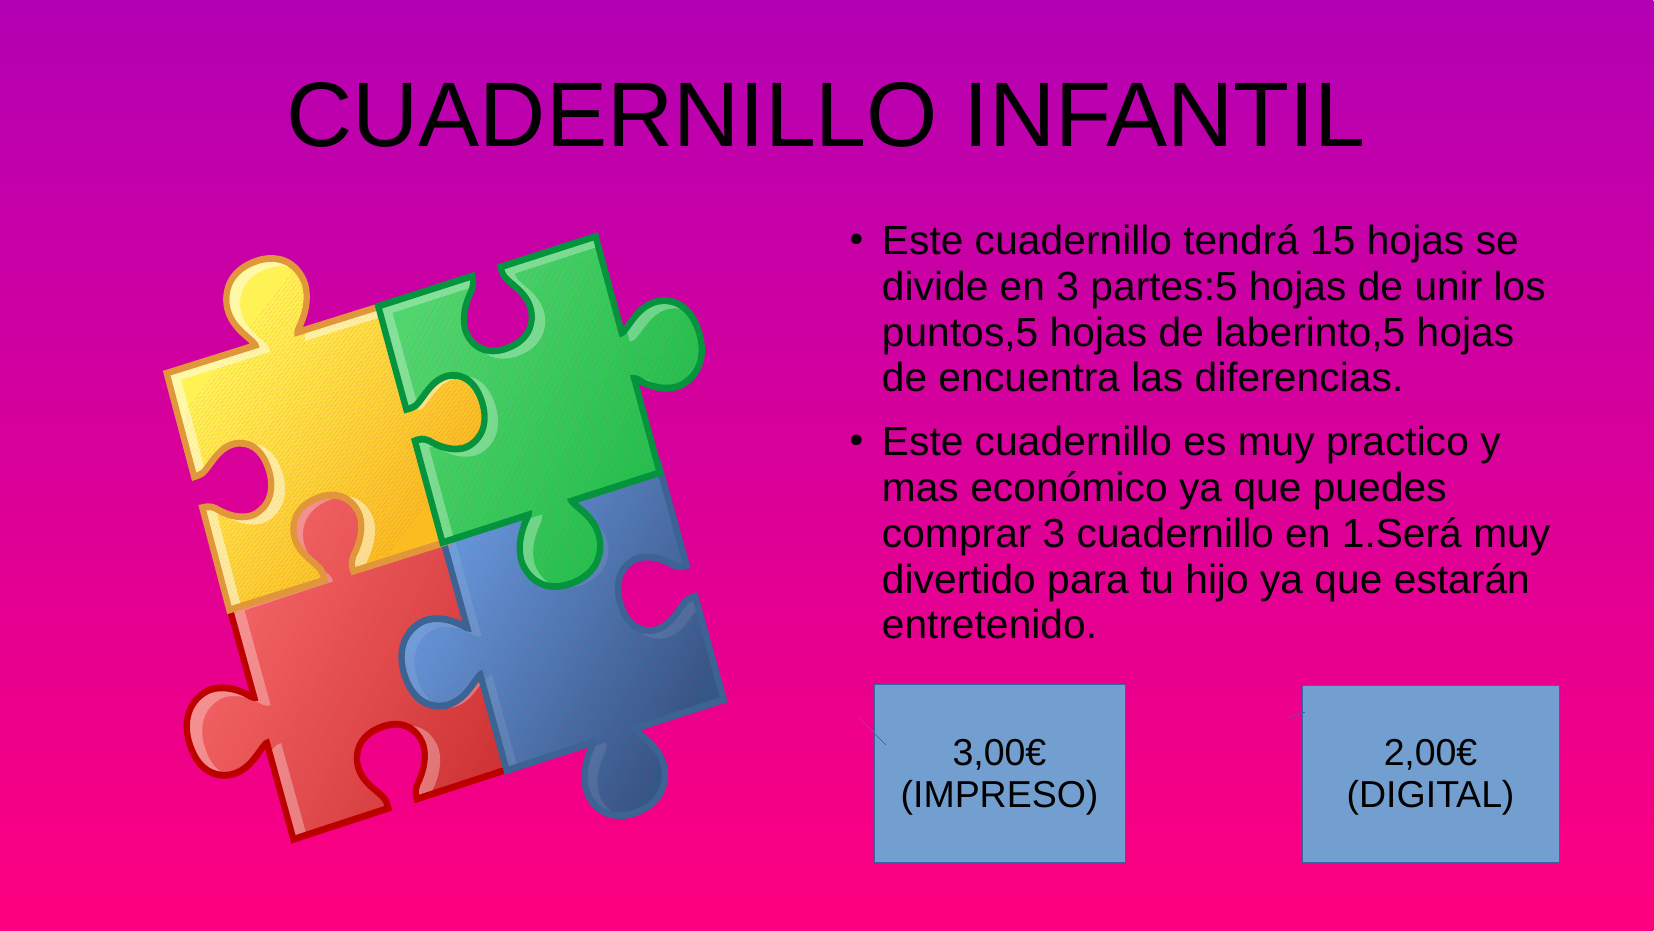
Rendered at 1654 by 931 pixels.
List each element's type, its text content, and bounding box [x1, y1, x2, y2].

text_box 3,00€ (IMPRESO) [859, 685, 1125, 862]
picture [129, 192, 768, 886]
text_box 2,00€ (DIGITAL) [1287, 685, 1559, 862]
title CUADERNILLO INFANTIL [82, 37, 1571, 193]
list Este cuadernillo tendrá 15 hojas se divide en 3 partes:5 hojas de unir los puntos,5 hojas de laberinto,5 hojas de encuentra las diferencias. Este cuadernillo es muy practico y mas económico ya que puedes comprar 3 cuadernillo en 1.Será muy divertido para tu hijo ya que estarán entretenido. [838, 217, 1571, 650]
